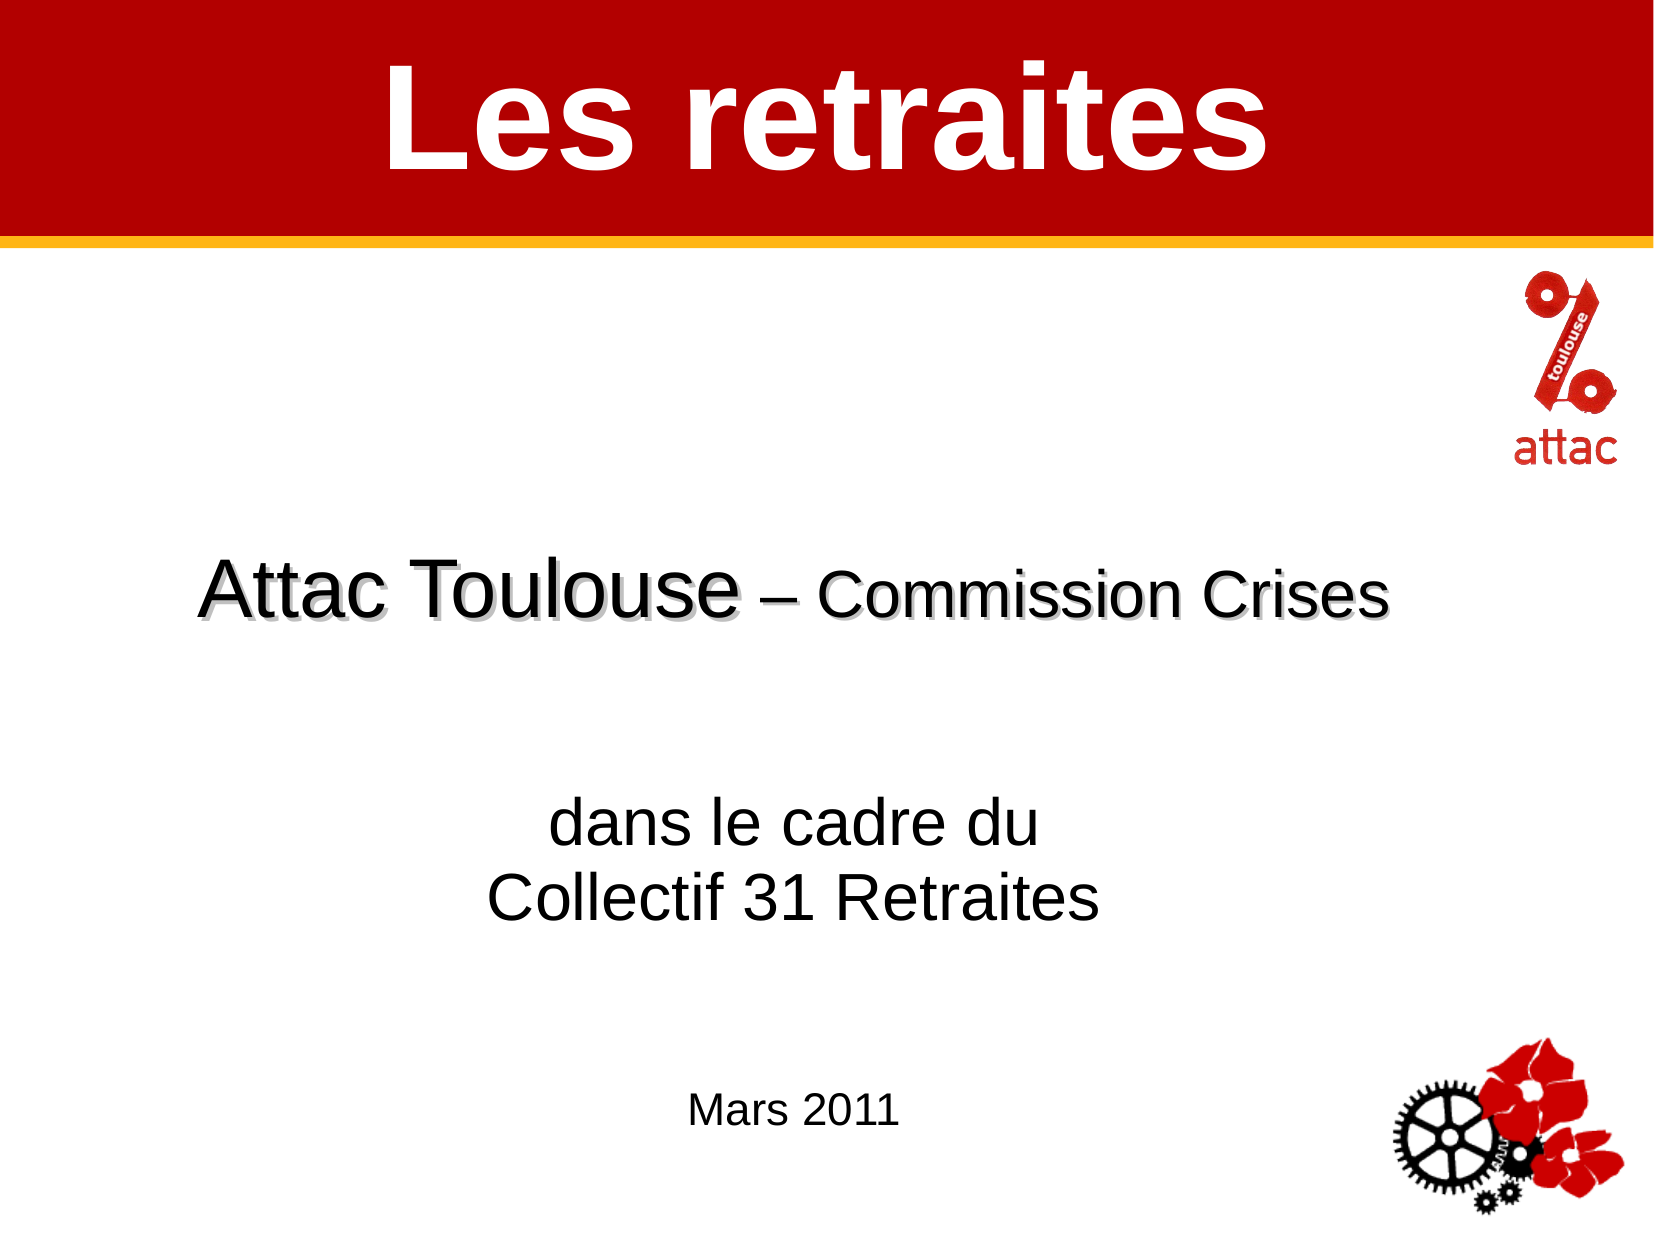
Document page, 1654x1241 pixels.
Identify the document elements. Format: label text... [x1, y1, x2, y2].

picture [1387, 1033, 1628, 1218]
picture [1509, 265, 1625, 473]
title Les retraites [82, 13, 1571, 222]
subtitle Attac Toulouse – Commission Crises dans le cadre du Collectif 31 Retraites Mars 2011 [82, 263, 1506, 1136]
